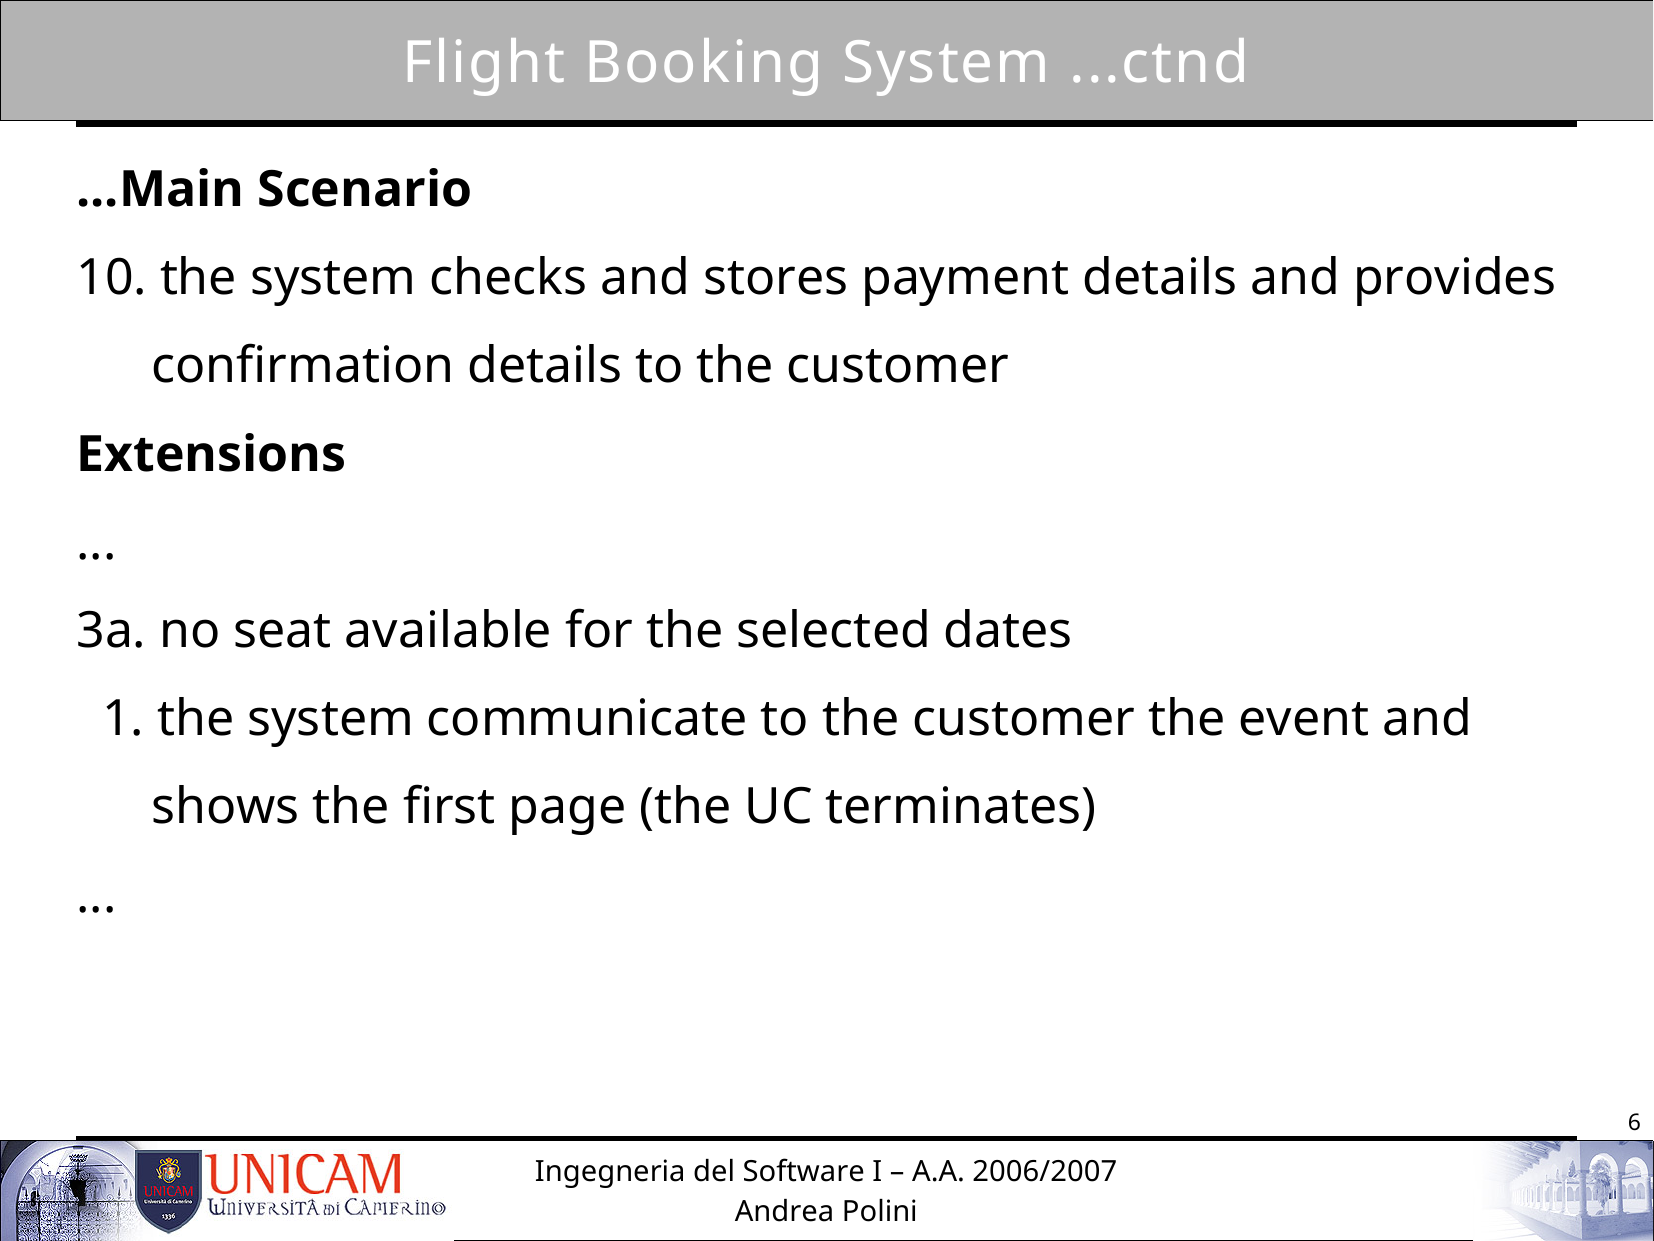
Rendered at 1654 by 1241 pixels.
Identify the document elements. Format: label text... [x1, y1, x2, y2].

picture [0, 1141, 454, 1241]
picture [1473, 1141, 1654, 1241]
list ...Main Scenario 10. the system checks and stores payment details and provides confirmation details to the customer Extensions ... 3a. no seat available for the selected dates 1. the system communicate to the customer the event and shows the first page (the UC terminates) ... [76, 152, 1577, 1036]
title Flight Booking System ...ctnd [0, 0, 1653, 121]
